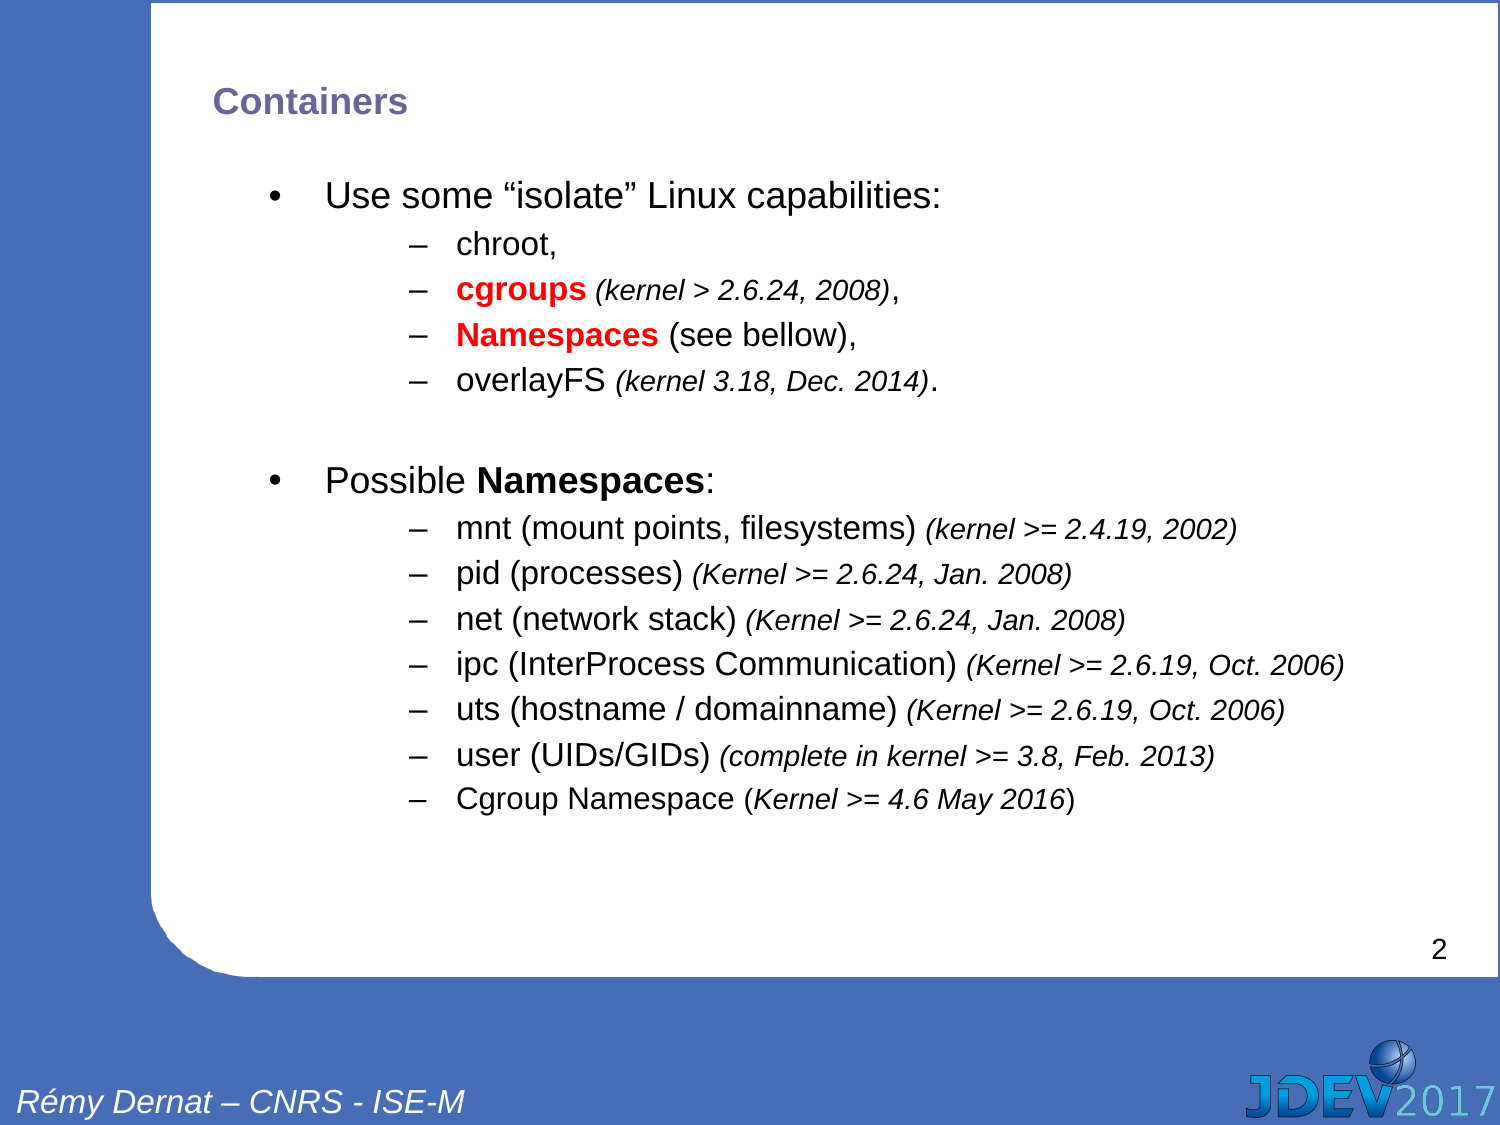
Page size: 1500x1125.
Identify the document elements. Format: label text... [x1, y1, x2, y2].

title Containers [212, 32, 1447, 171]
list Use some “isolate” Linux capabilities: chroot, cgroups (kernel > 2.6.24, 2008), Namespaces (see bellow), overlayFS (kernel 3.18, Dec. 2014). Possible Namespaces: mnt (mount points, filesystems) (kernel >= 2.4.19, 2002) pid (processes) (Kernel >= 2.6.24, Jan. 2008) net (network stack) (Kernel >= 2.6.24, Jan. 2008) ipc (InterProcess Communication) (Kernel >= 2.6.19, Oct. 2006) uts (hostname / domainname) (Kernel >= 2.6.19, Oct. 2006) user (UIDs/GIDs) (complete in kernel >= 3.8, Feb. 2013) Cgroup Namespace (Kernel >= 4.6 May 2016) [212, 174, 1448, 926]
picture [0, 0, 1500, 1125]
text_box Rémy Dernat – CNRS - ISE-M [0, 1075, 488, 1125]
